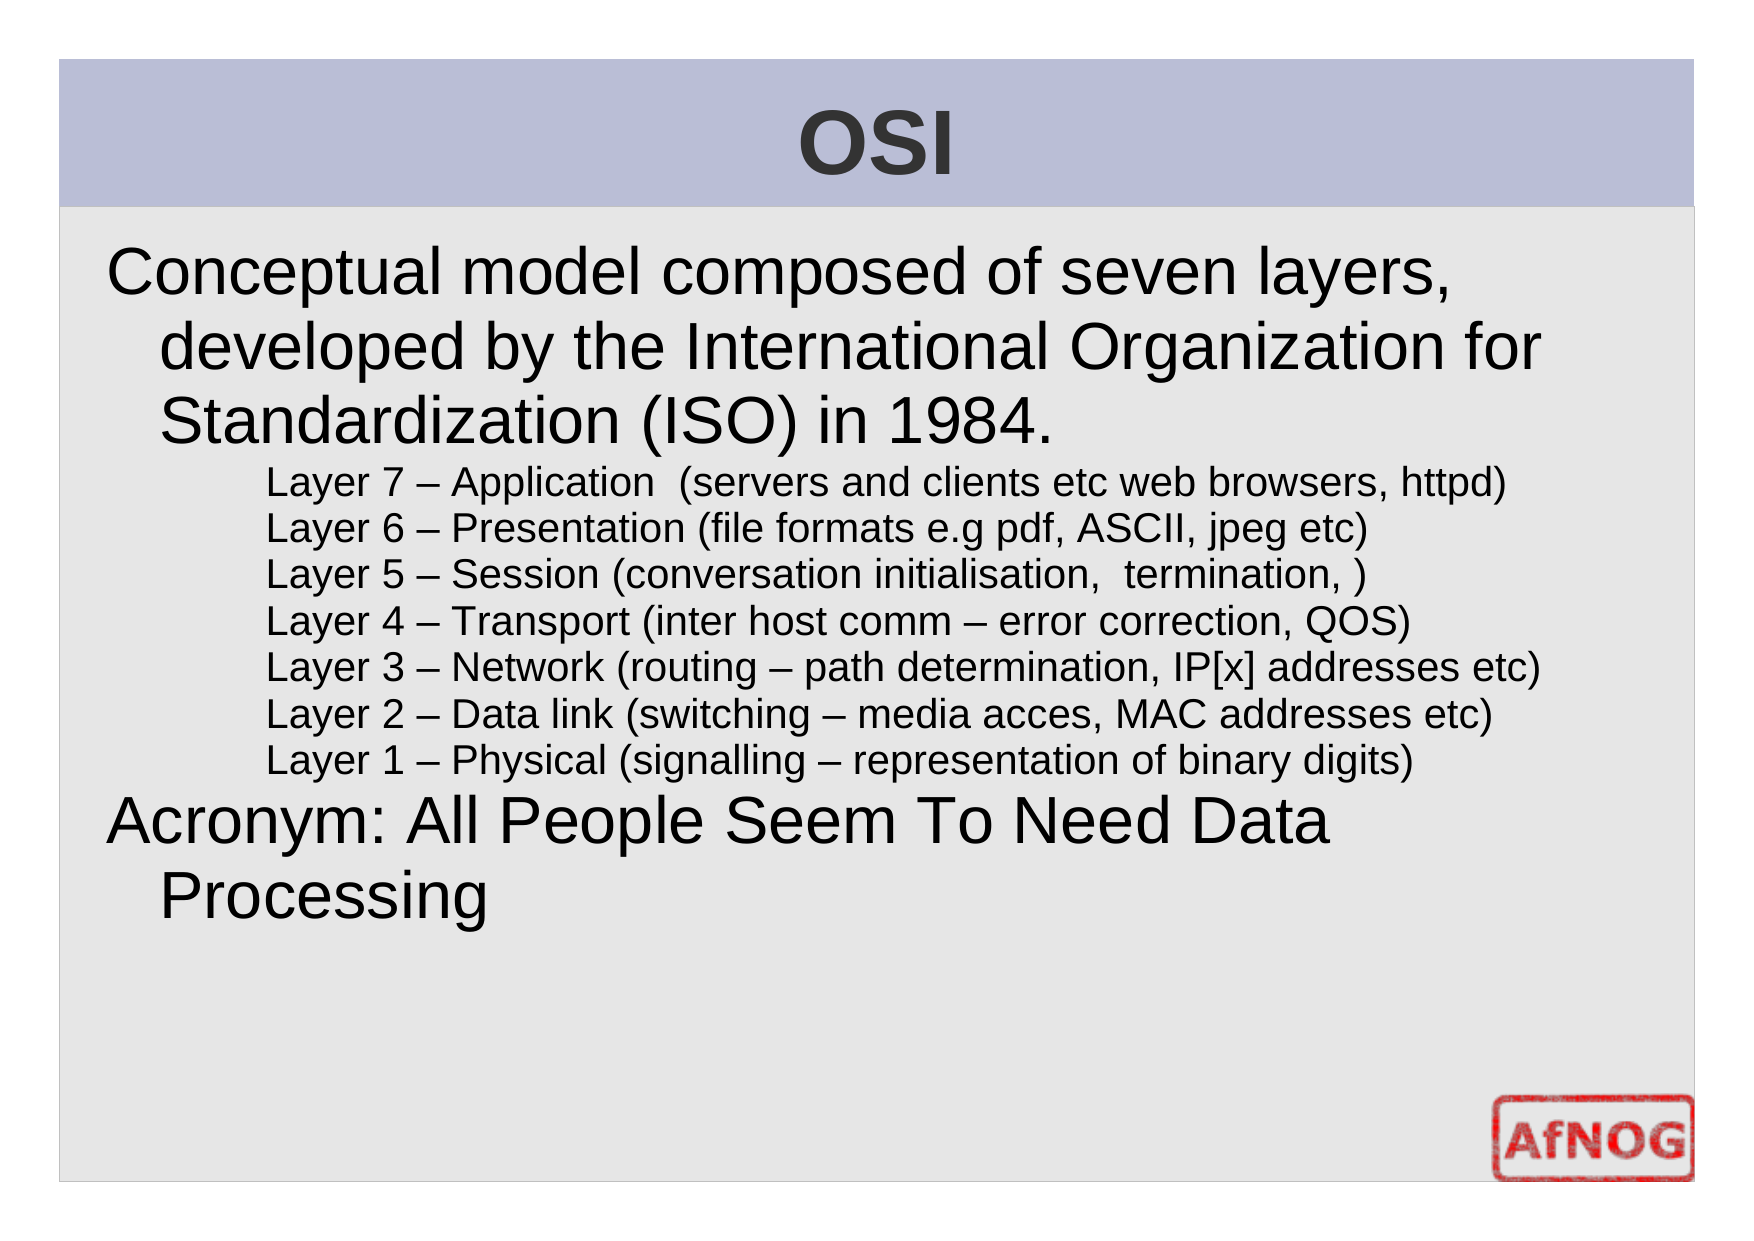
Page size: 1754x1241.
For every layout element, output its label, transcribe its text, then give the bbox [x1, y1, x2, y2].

picture [1654, 1092, 1695, 1182]
list Conceptual model composed of seven layers, developed by the International Organization for Standardization (ISO) in 1984. Layer 7 – Application (servers and clients etc web browsers, httpd) Layer 6 – Presentation (file formats e.g pdf, ASCII, jpeg etc) Layer 5 – Session (conversation initialisation, termination, ) Layer 4 – Transport (inter host comm – error correction, QOS) Layer 3 – Network (routing – path determination, IP[x] addresses etc) Layer 2 – Data link (switching – media acces, MAC addresses etc) Layer 1 – Physical (signalling – representation of binary digits) Acronym: All People Seem To Need Data Processing [88, 233, 1654, 1211]
title OSI [59, 48, 1695, 237]
